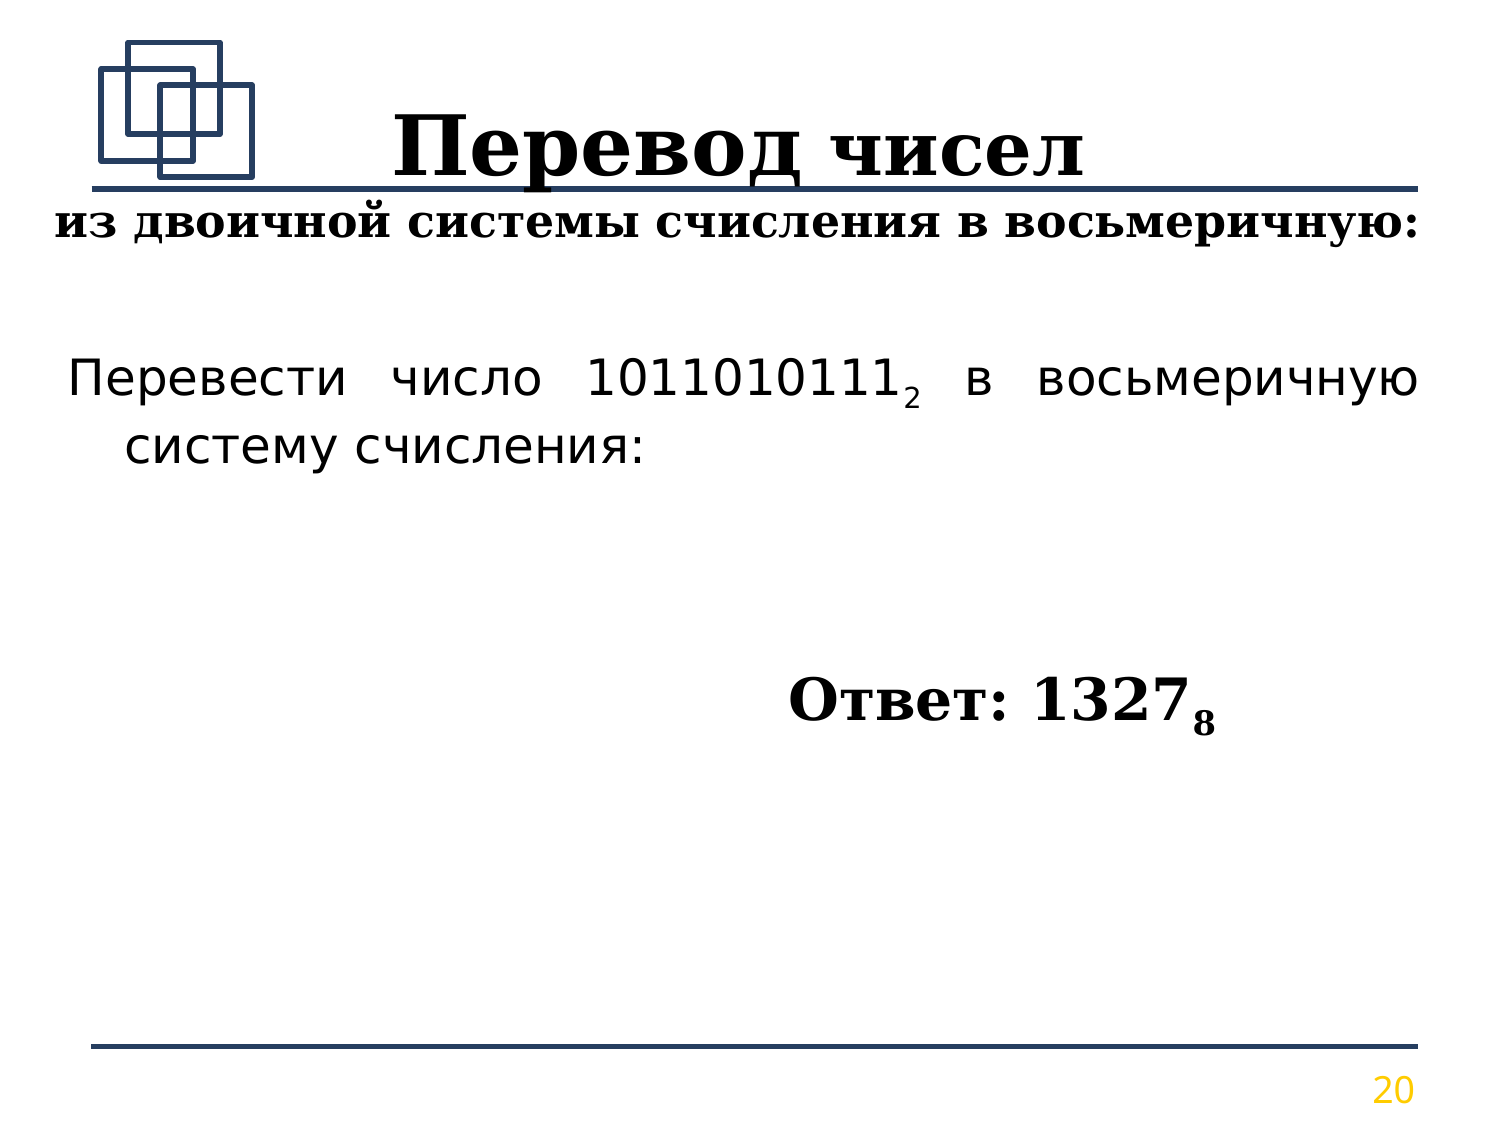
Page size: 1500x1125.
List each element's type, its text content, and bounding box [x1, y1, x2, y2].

title Перевод чисел из двоичной системы счисления в восьмеричную: [0, 49, 1477, 290]
text_box Ответ: 13278 [773, 654, 1459, 750]
text_box Перевести число 10110101112 в восьмеричную систему счисления: [53, 337, 1436, 1047]
